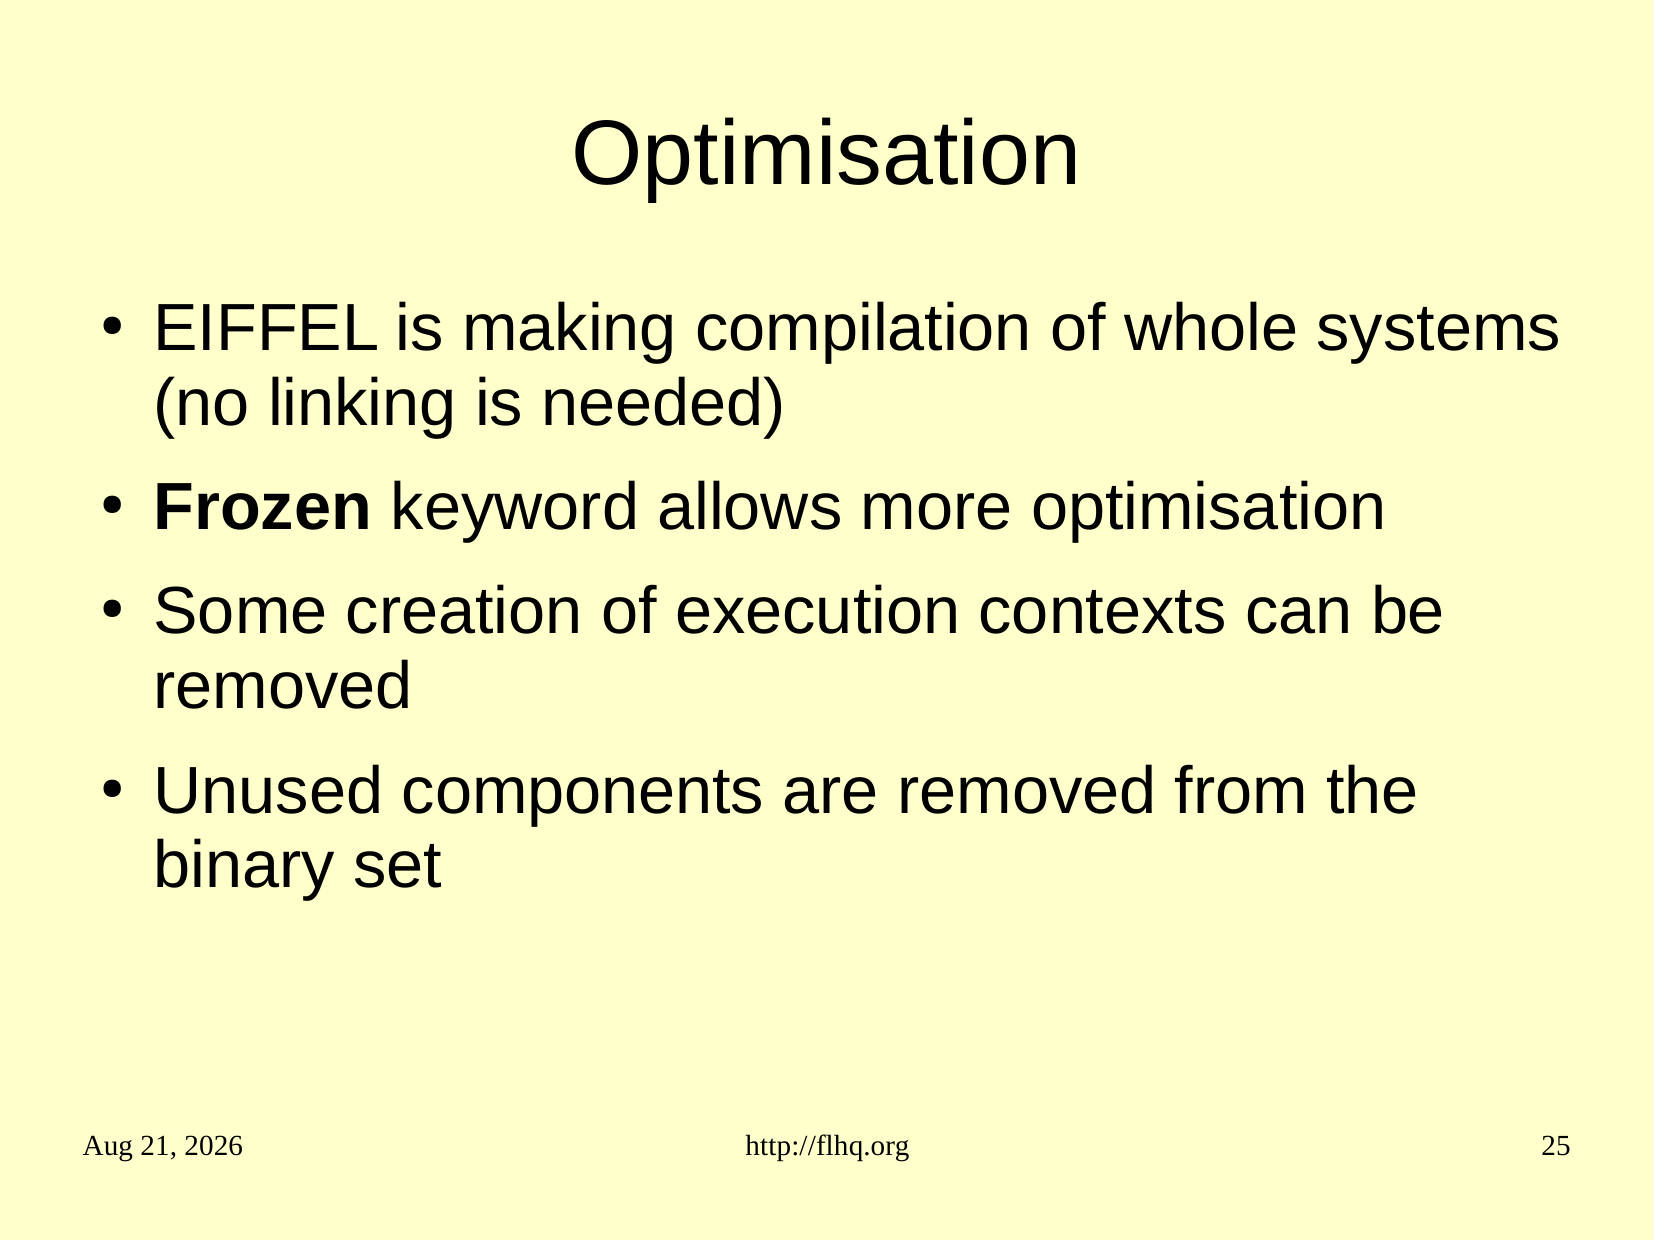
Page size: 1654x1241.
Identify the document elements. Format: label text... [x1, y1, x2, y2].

list EIFFEL is making compilation of whole systems (no linking is needed) Frozen keyword allows more optimisation Some creation of execution contexts can be removed Unused components are removed from the binary set [82, 290, 1571, 1010]
title Optimisation [82, 49, 1571, 257]
